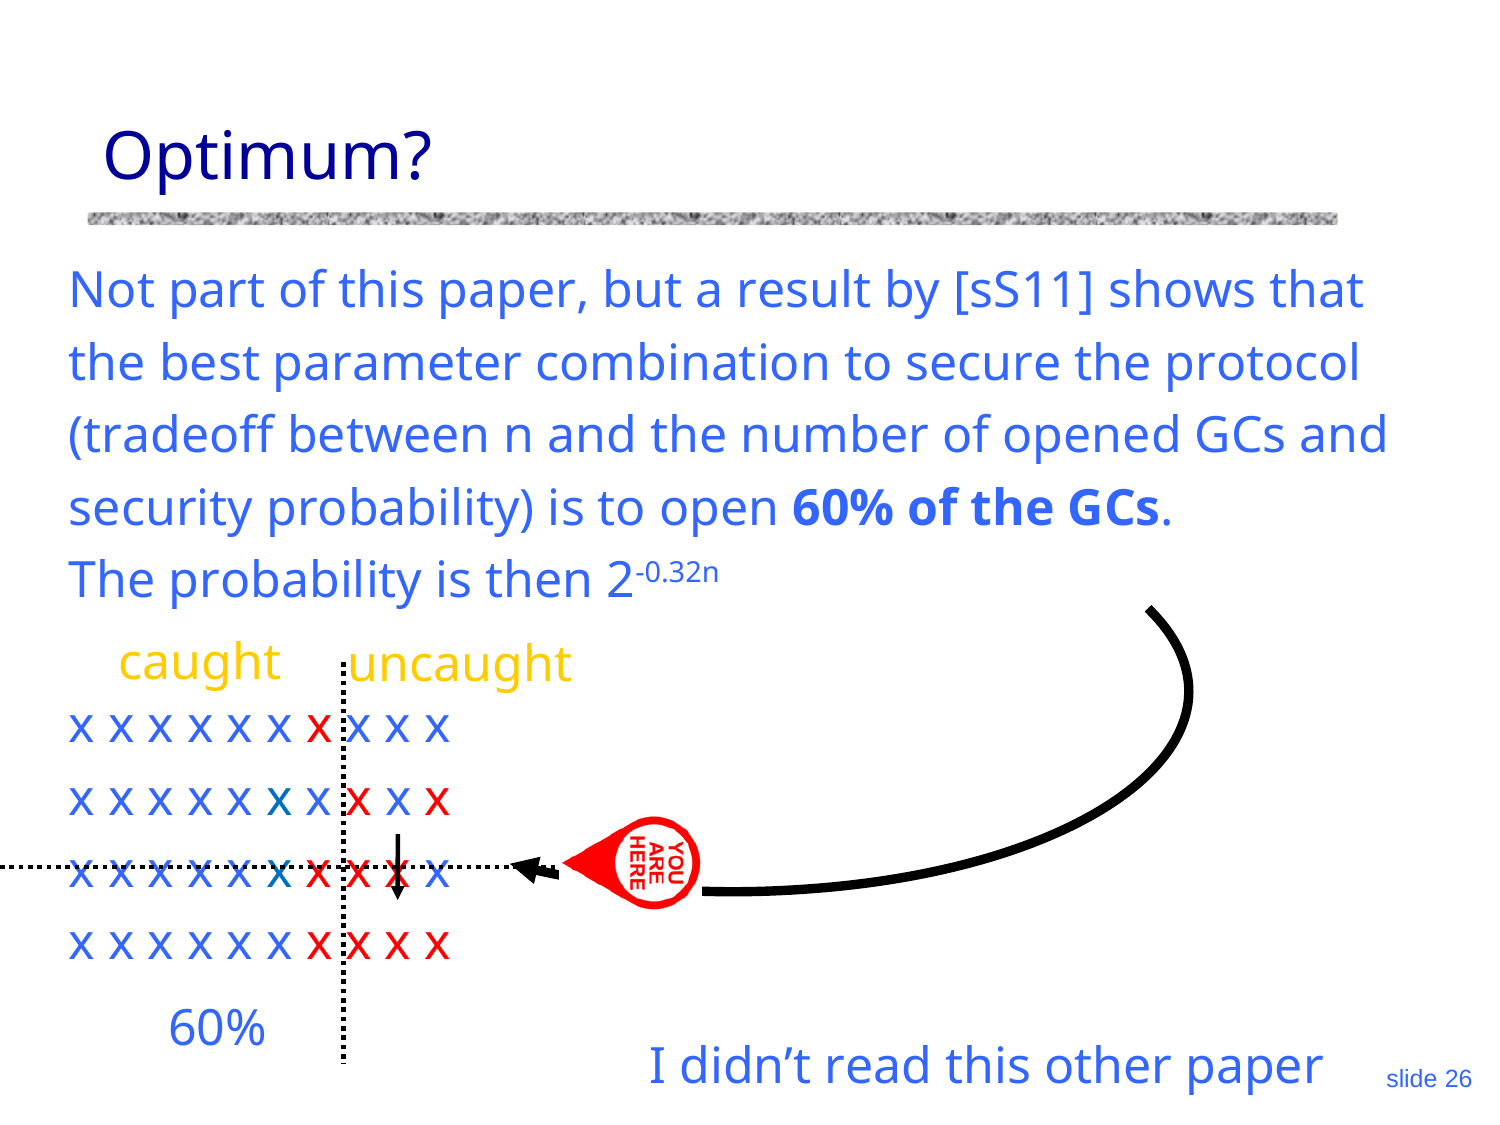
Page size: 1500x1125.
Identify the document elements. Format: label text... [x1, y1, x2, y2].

text_box slide <number> [1340, 1025, 1488, 1101]
text_box I didn’t read this other paper [634, 1025, 1340, 1101]
text_box Not part of this paper, but a result by [sS11] shows that the best parameter combination to secure the protocol (tradeoff between n and the number of opened GCs and security probability) is to open 60% of the GCs. The probability is then 2-0.32n x x x x x x x x x x x x x x x x x x x x x x x x x x x x x x x x x x x x x x x x [54, 249, 1419, 978]
text_box [509, 826, 559, 875]
title Optimum? [87, 49, 1363, 201]
text_box 60% [153, 987, 282, 1063]
picture [87, 212, 1338, 226]
text_box caught [104, 622, 297, 698]
text_box [574, 608, 1189, 892]
picture [559, 815, 702, 912]
text_box uncaught [332, 624, 588, 700]
